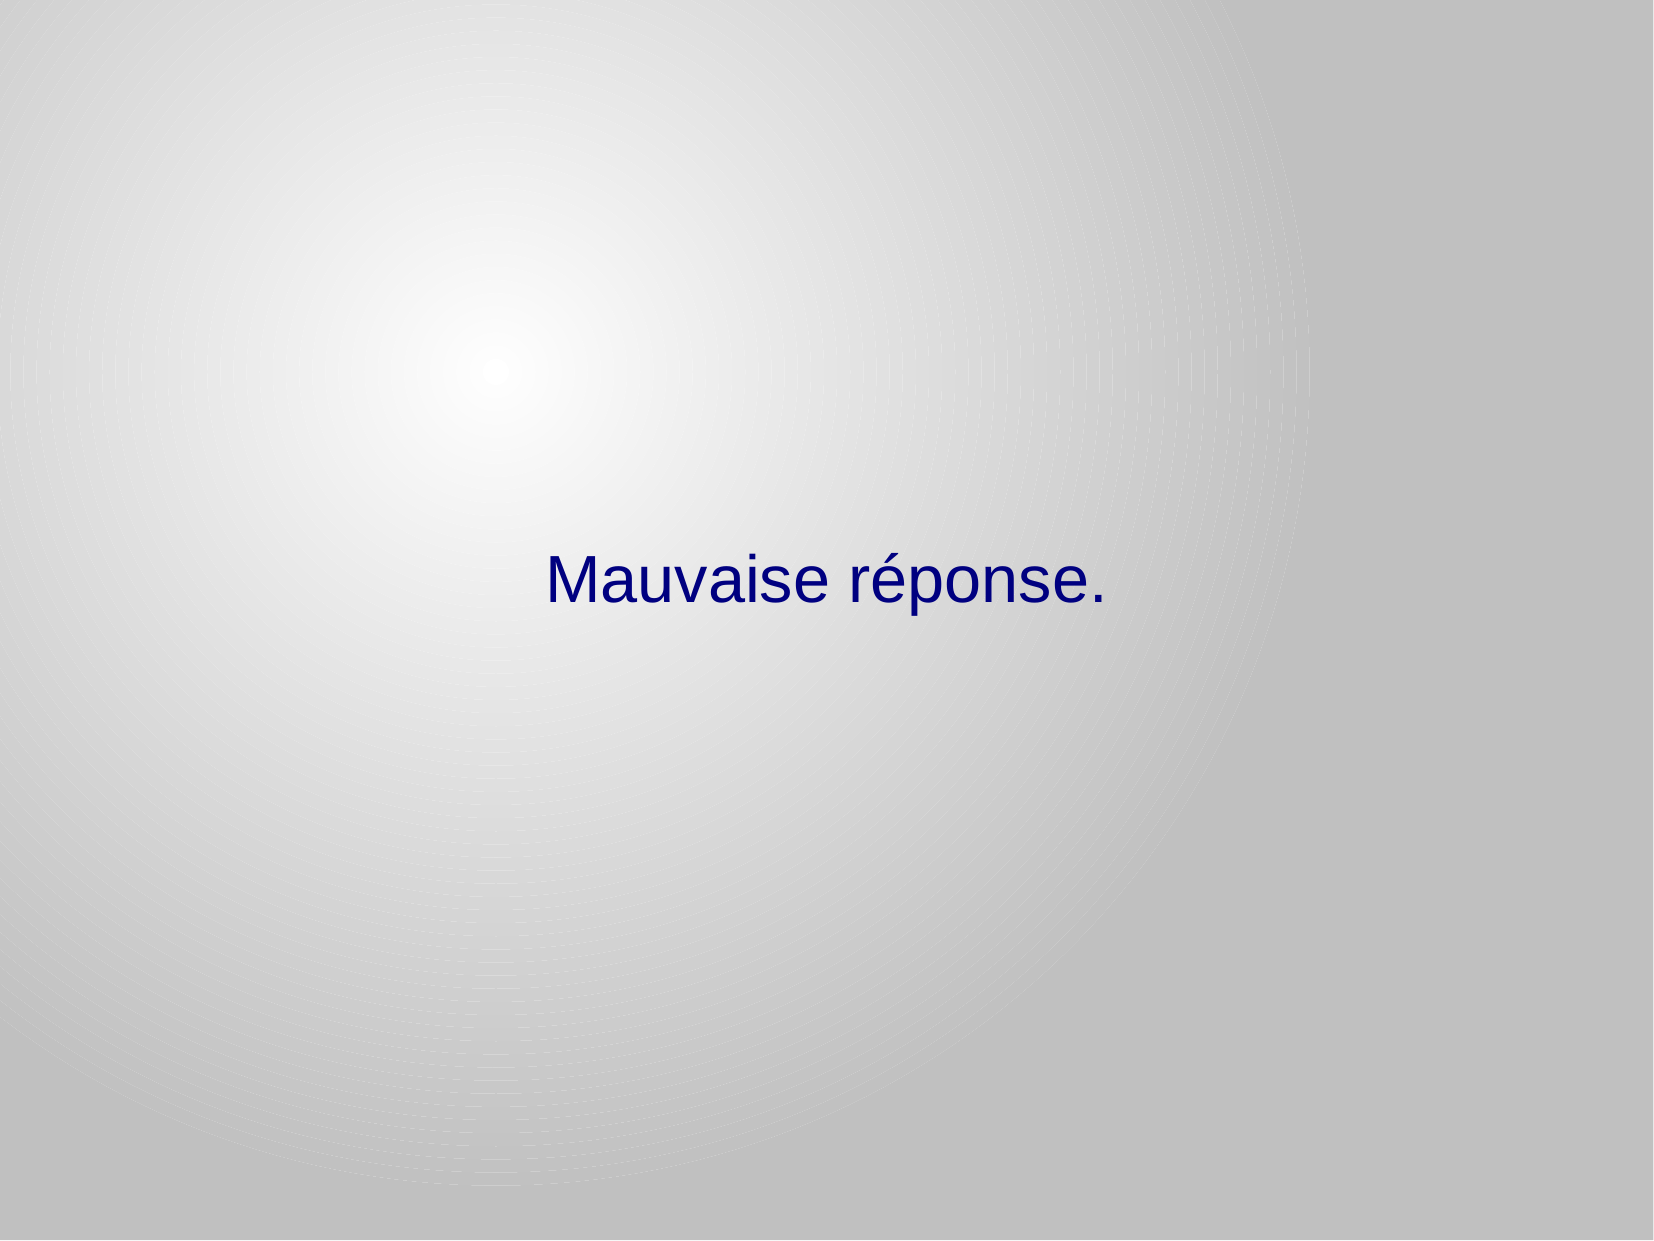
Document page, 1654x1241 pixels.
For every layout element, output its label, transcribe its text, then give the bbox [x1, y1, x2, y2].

subtitle Mauvaise réponse. [82, 49, 1571, 1109]
